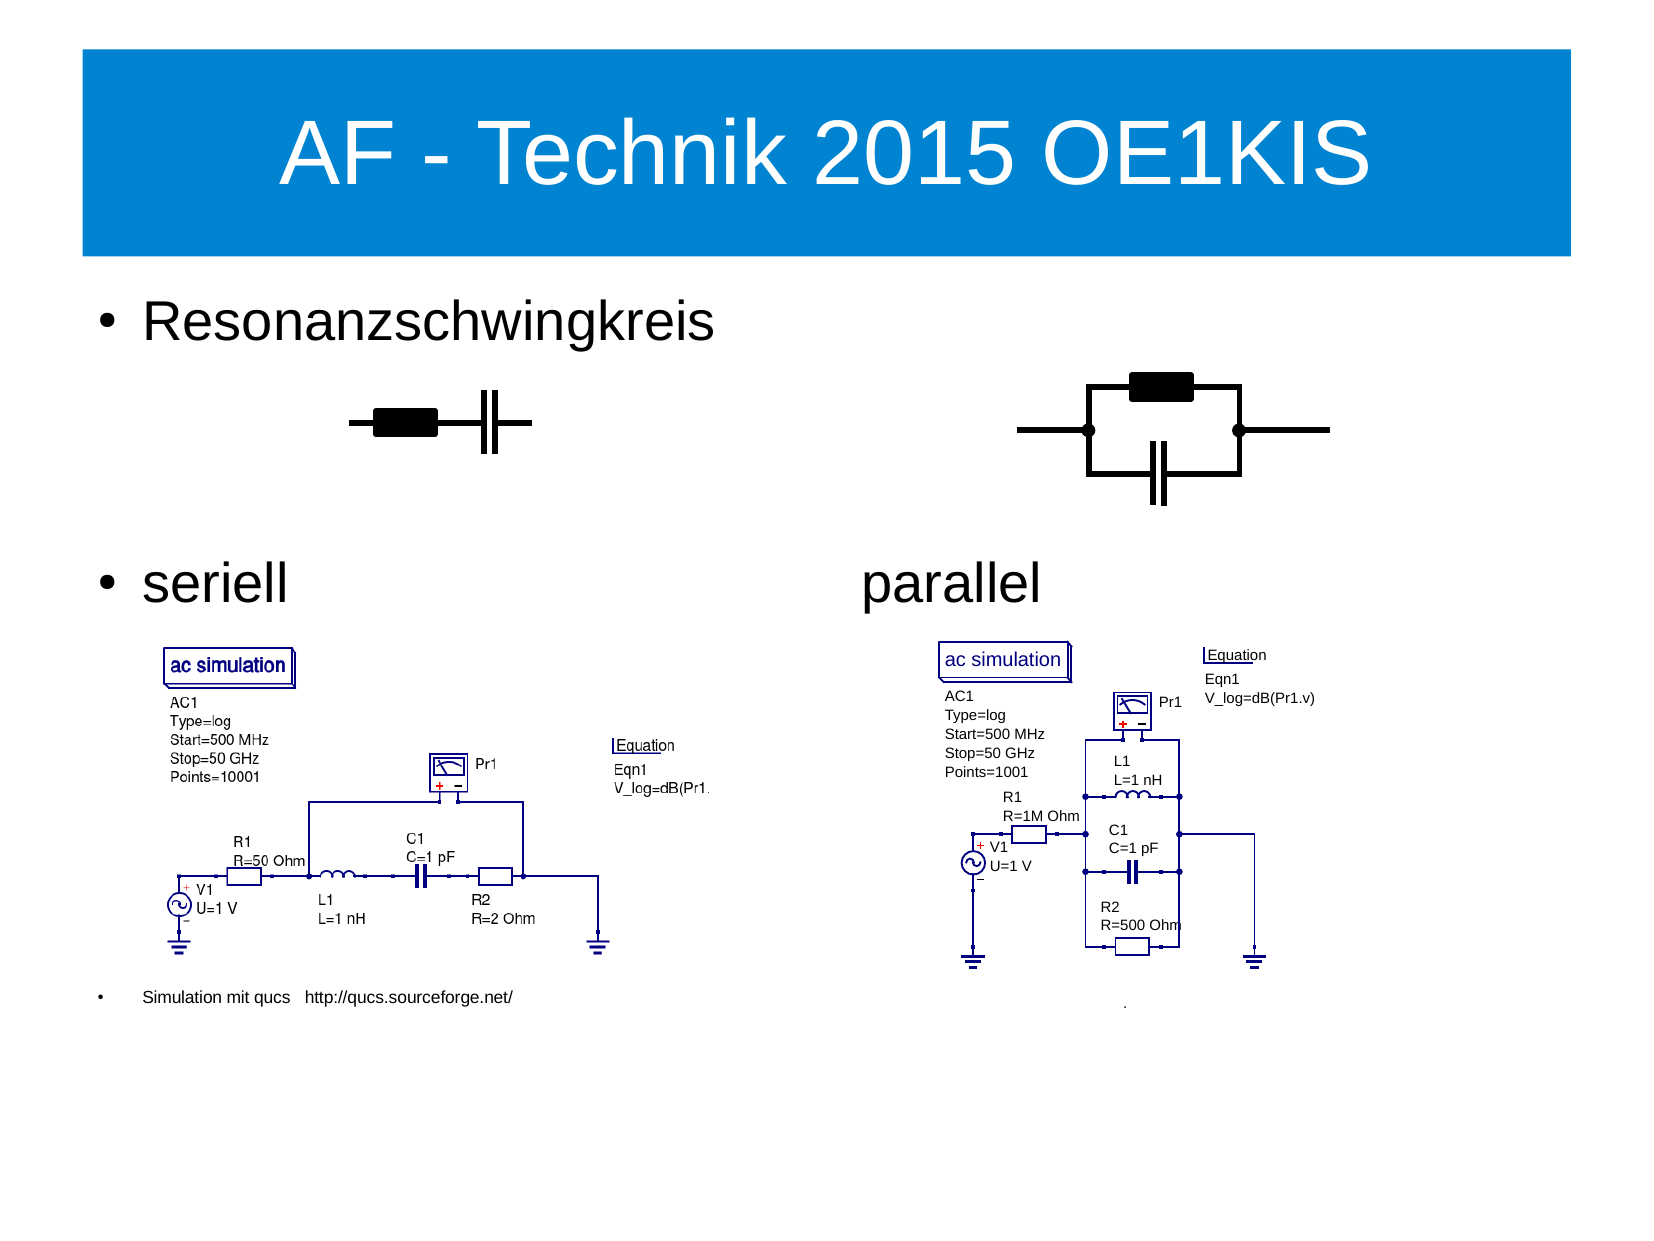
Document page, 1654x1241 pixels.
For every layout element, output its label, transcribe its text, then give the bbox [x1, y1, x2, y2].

list Resonanzschwingkreis seriell parallel Simulation mit qucs http://qucs.sourceforge.net/ [82, 290, 1571, 1010]
picture [146, 338, 802, 969]
picture [921, 303, 1558, 1028]
title AF - Technik 2015 OE1KIS [82, 49, 1571, 257]
